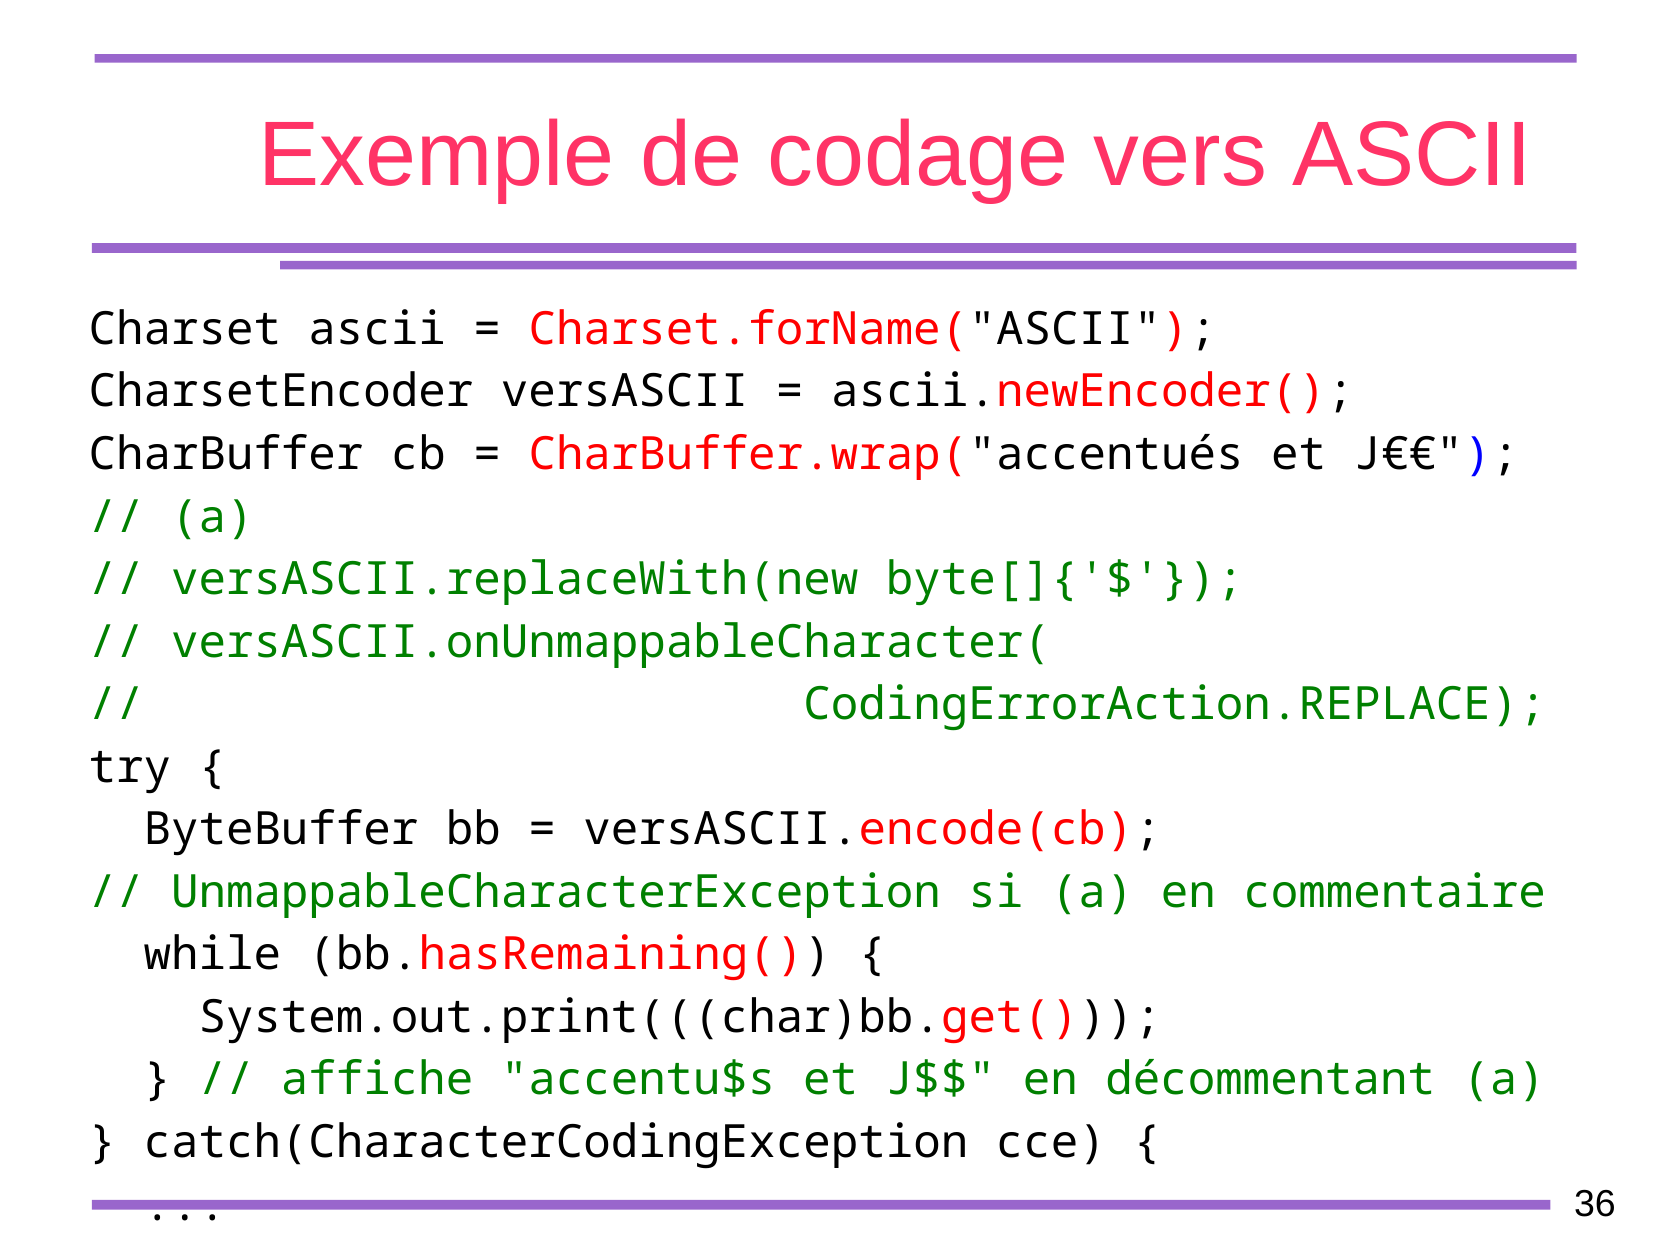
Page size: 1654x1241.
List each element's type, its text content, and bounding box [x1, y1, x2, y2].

title Exemple de codage vers ASCII [121, 49, 1534, 257]
text_box Charset ascii = Charset.forName("ASCII"); CharsetEncoder versASCII = ascii.newEncoder(); CharBuffer cb = CharBuffer.wrap("accentués et J€€"); // (a) // versASCII.replaceWith(new byte[]{'$'}); // versASCII.onUnmappableCharacter( // CodingErrorAction.REPLACE); try { ByteBuffer bb = versASCII.encode(cb); // UnmappableCharacterException si (a) en commentaire while (bb.hasRemaining()) { System.out.print(((char)bb.get())); } // affiche "accentu$s et J$$" en décommentant (a) } catch(CharacterCodingException cce) { ... } [88, 295, 1595, 1148]
